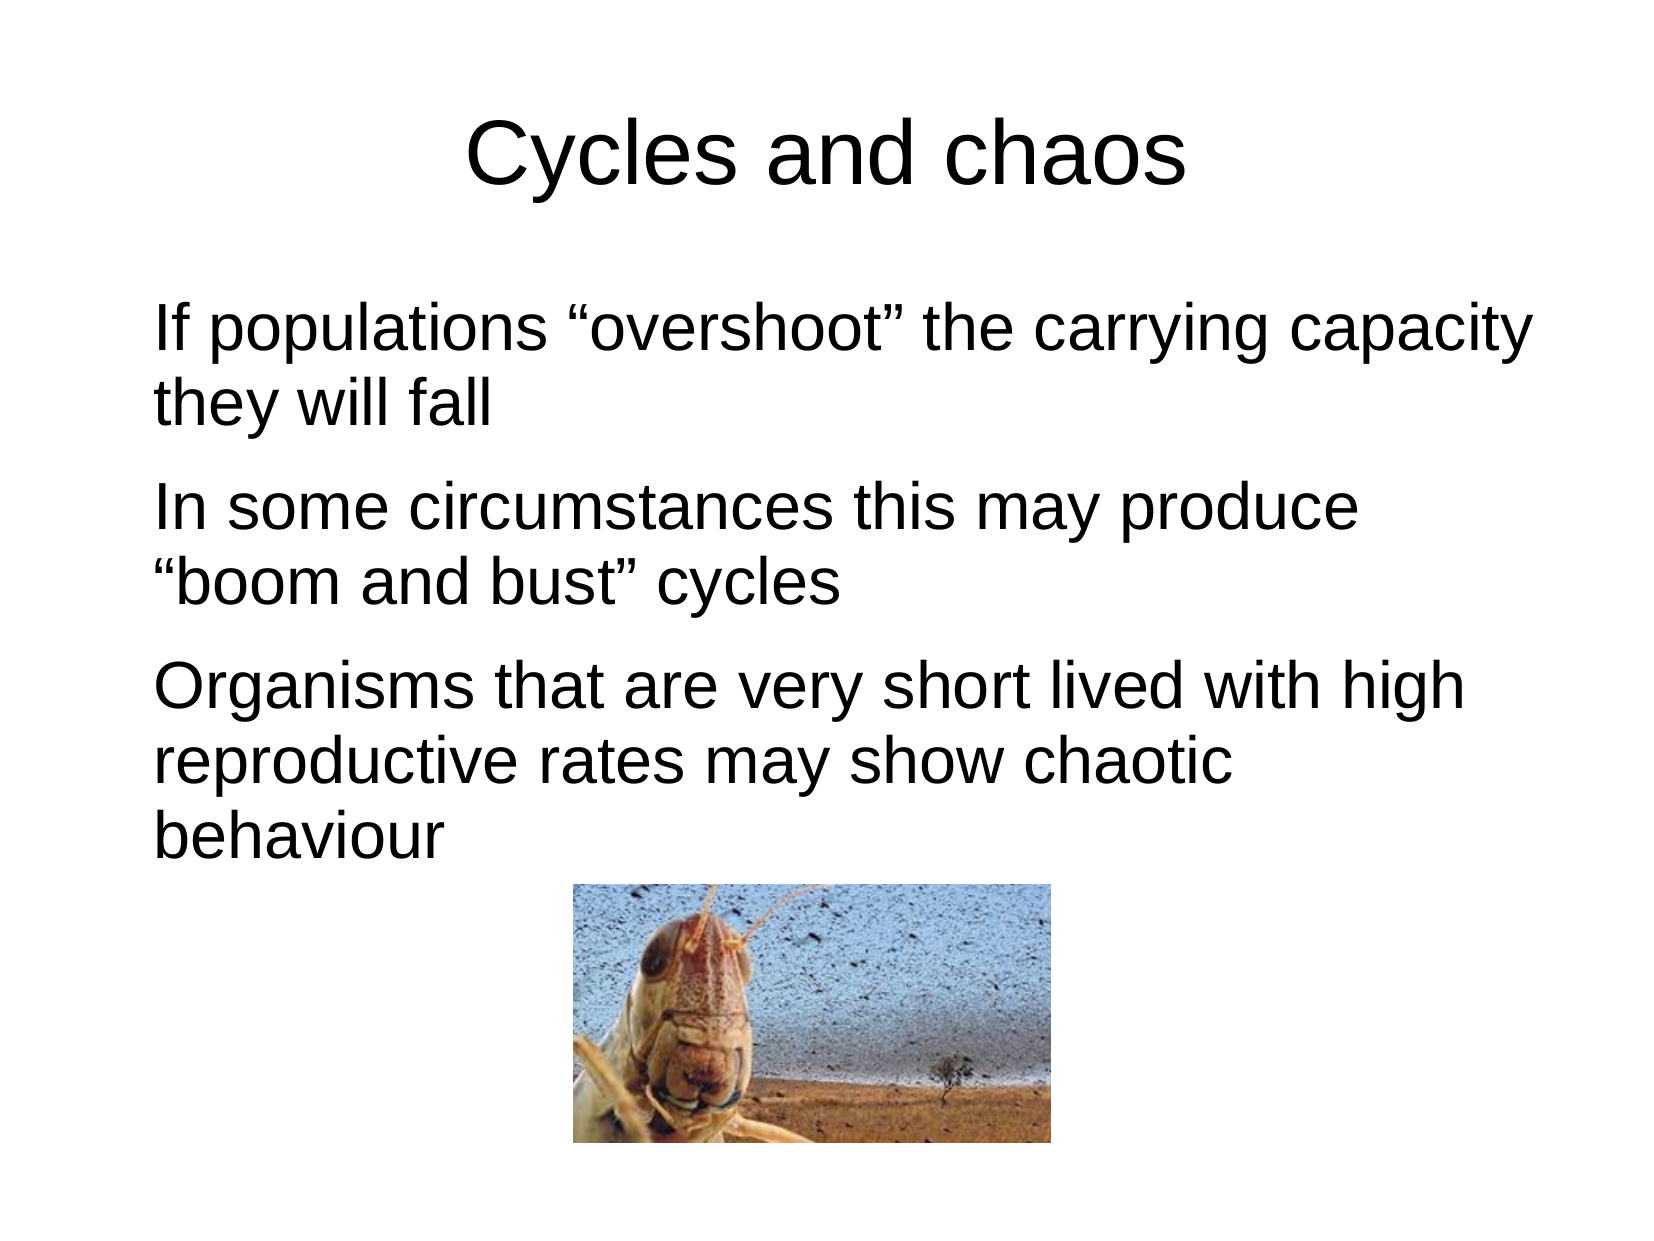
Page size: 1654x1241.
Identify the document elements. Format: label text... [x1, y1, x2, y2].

picture [573, 884, 1051, 1143]
list If populations “overshoot” the carrying capacity they will fall In some circumstances this may produce “boom and bust” cycles Organisms that are very short lived with high reproductive rates may show chaotic behaviour [82, 290, 1538, 1010]
title Cycles and chaos [82, 49, 1571, 257]
